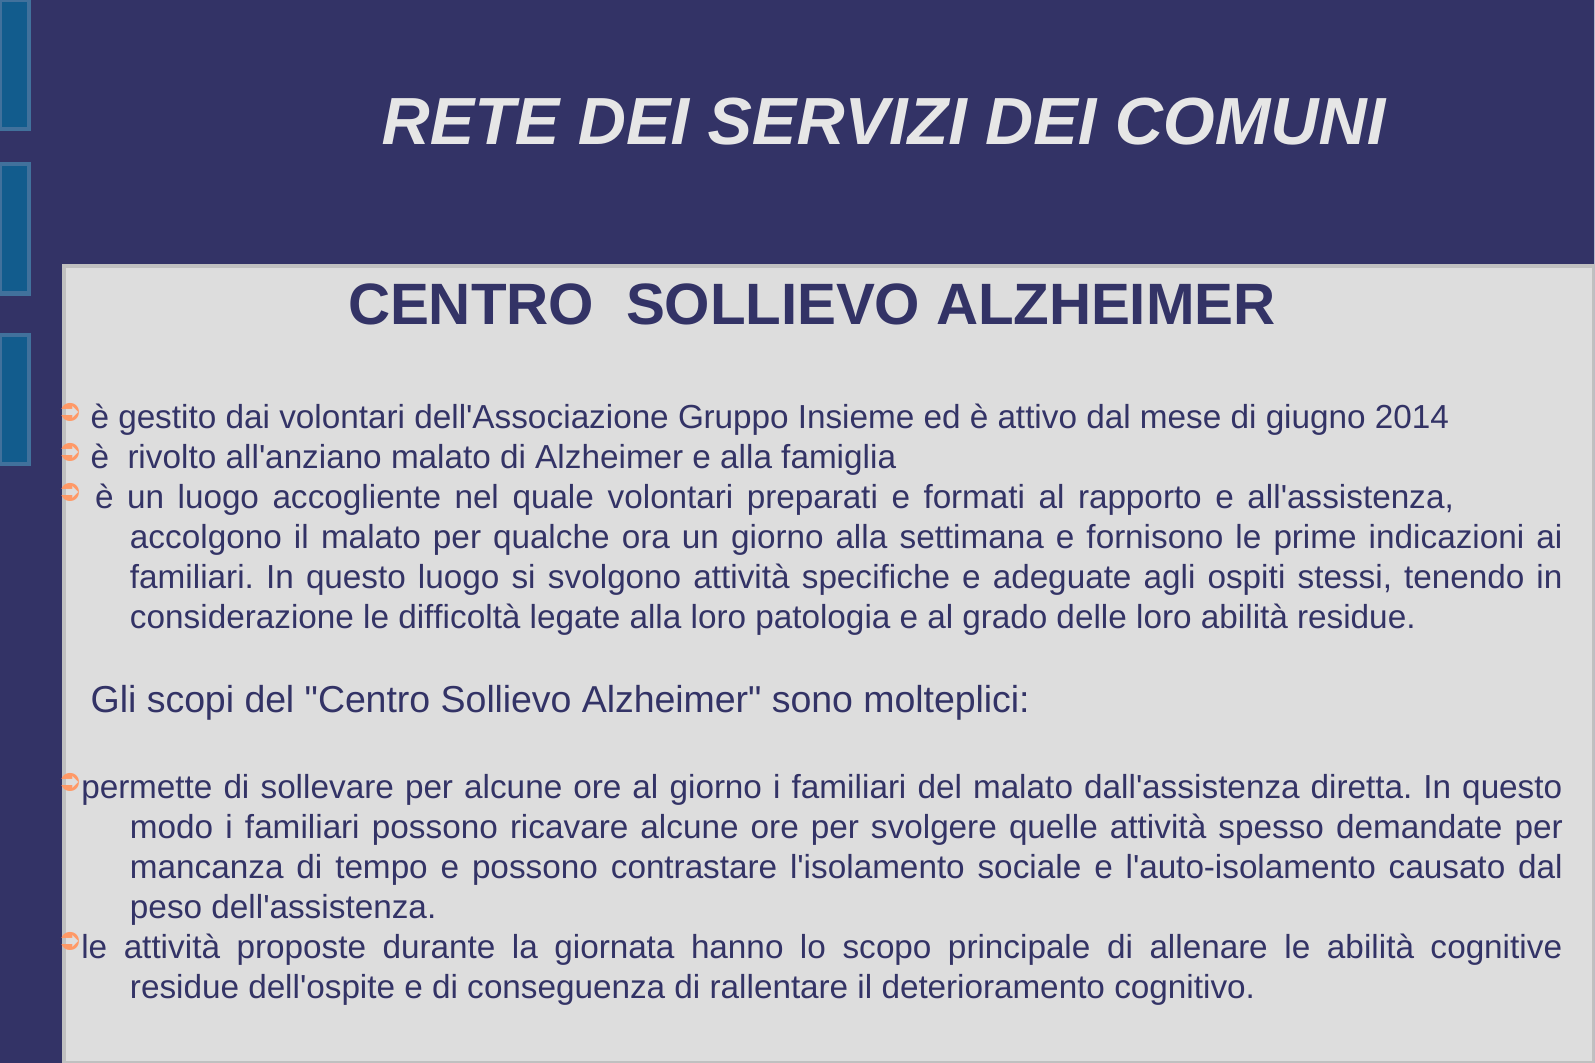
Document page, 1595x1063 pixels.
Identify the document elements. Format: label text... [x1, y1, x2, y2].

title RETE DEI SERVIZI DEI COMUNI [203, 78, 1565, 159]
list CENTRO SOLLIEVO ALZHEIMER è gestito dai volontari dell'Associazione Gruppo Insieme ed è attivo dal mese di giugno 2014 è rivolto all'anziano malato di Alzheimer e alla famiglia è un luogo accogliente nel quale volontari preparati e formati al rapporto e all'assistenza, accolgono il malato per qualche ora un giorno alla settimana e fornisono le prime indicazioni ai familiari. In questo luogo si svolgono attività specifiche e adeguate agli ospiti stessi, tenendo in considerazione le difficoltà legate alla loro patologia e al grado delle loro abilità residue. Gli scopi del "Centro Sollievo Alzheimer" sono molteplici: permette di sollevare per alcune ore al giorno i familiari del malato dall'assistenza diretta. In questo modo i familiari possono ricavare alcune ore per svolgere quelle attività spesso demandate per mancanza di tempo e possono contrastare l'isolamento sociale e l'auto-isolamento causato dal peso dell'assistenza. le attività proposte durante la giornata hanno lo scopo principale di allenare le abilità cognitive residue dell'ospite e di conseguenza di rallentare il deterioramento cognitivo. [59, 265, 1565, 1063]
